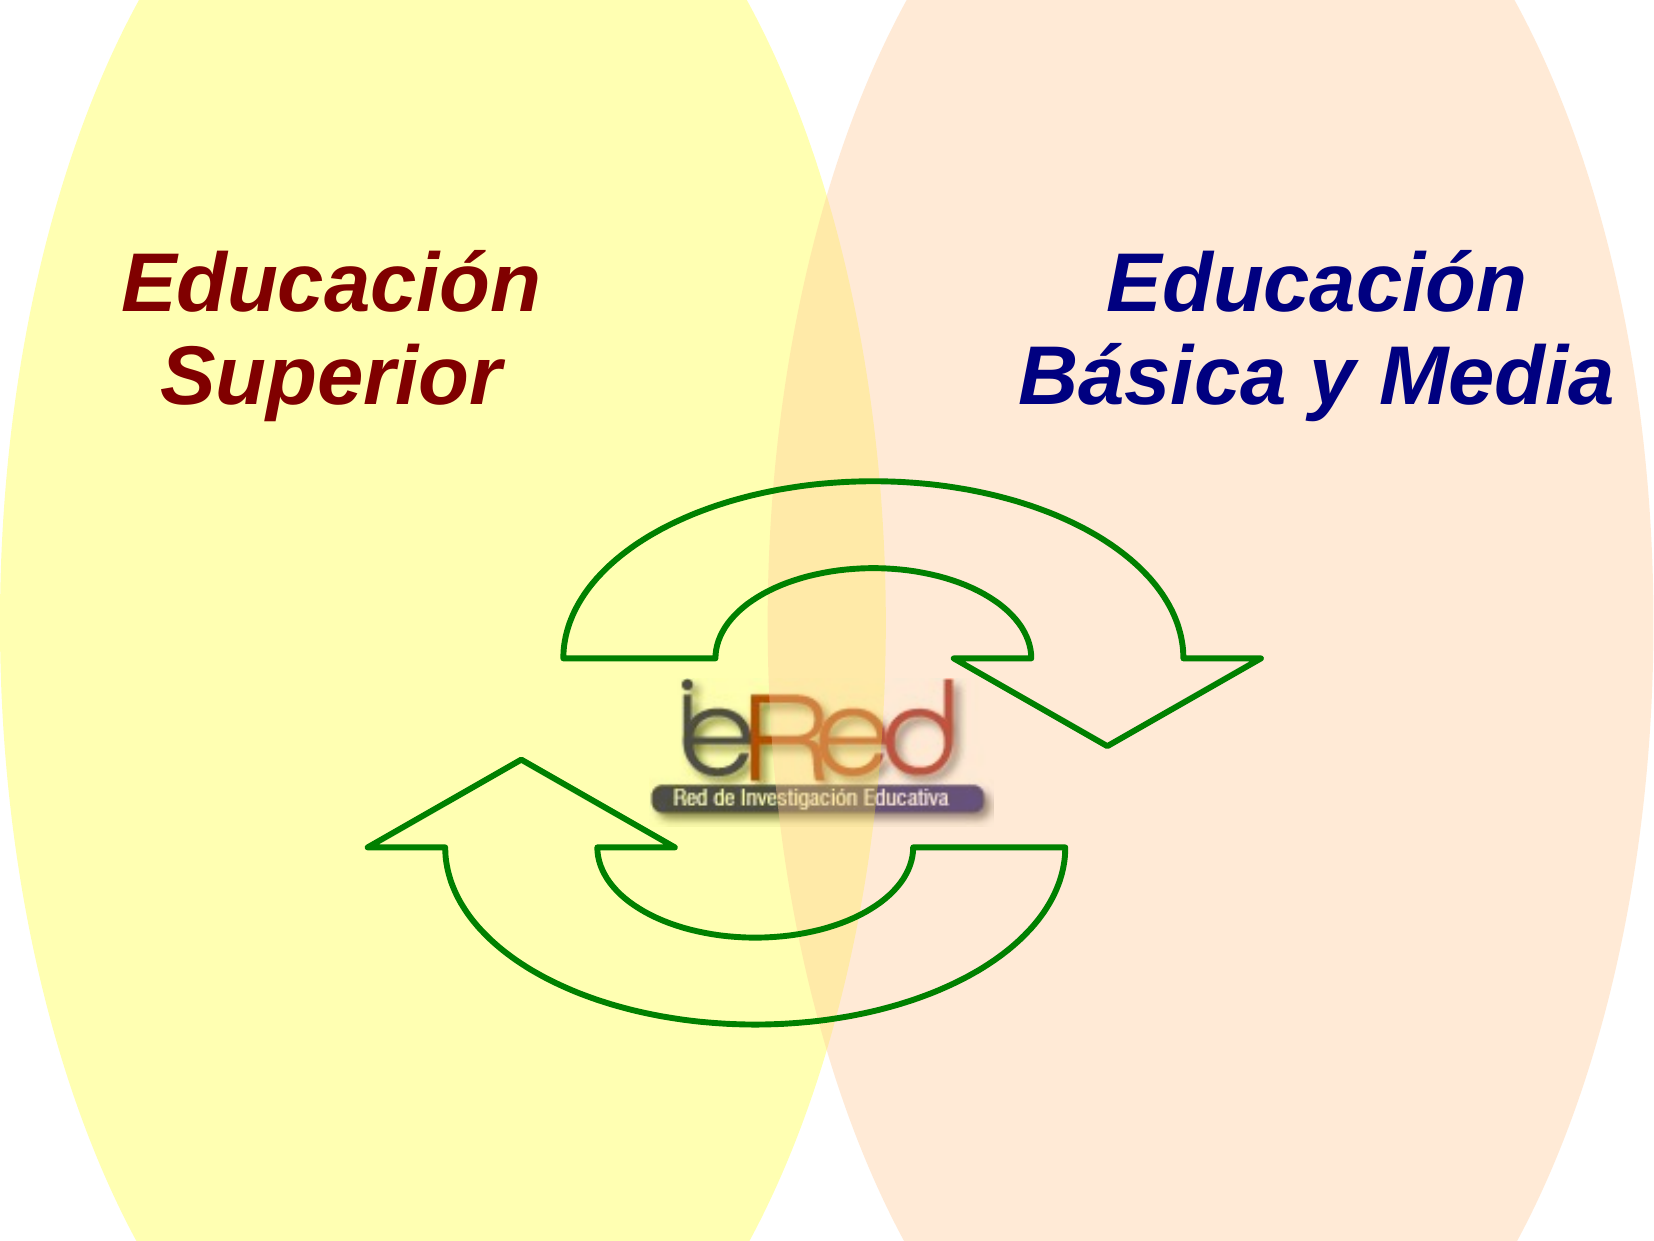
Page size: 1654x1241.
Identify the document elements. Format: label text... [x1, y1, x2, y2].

text_box Educación Superior [106, 229, 557, 431]
text_box [0, 0, 1654, 1241]
text_box Educación Básica y Media [1003, 229, 1631, 431]
